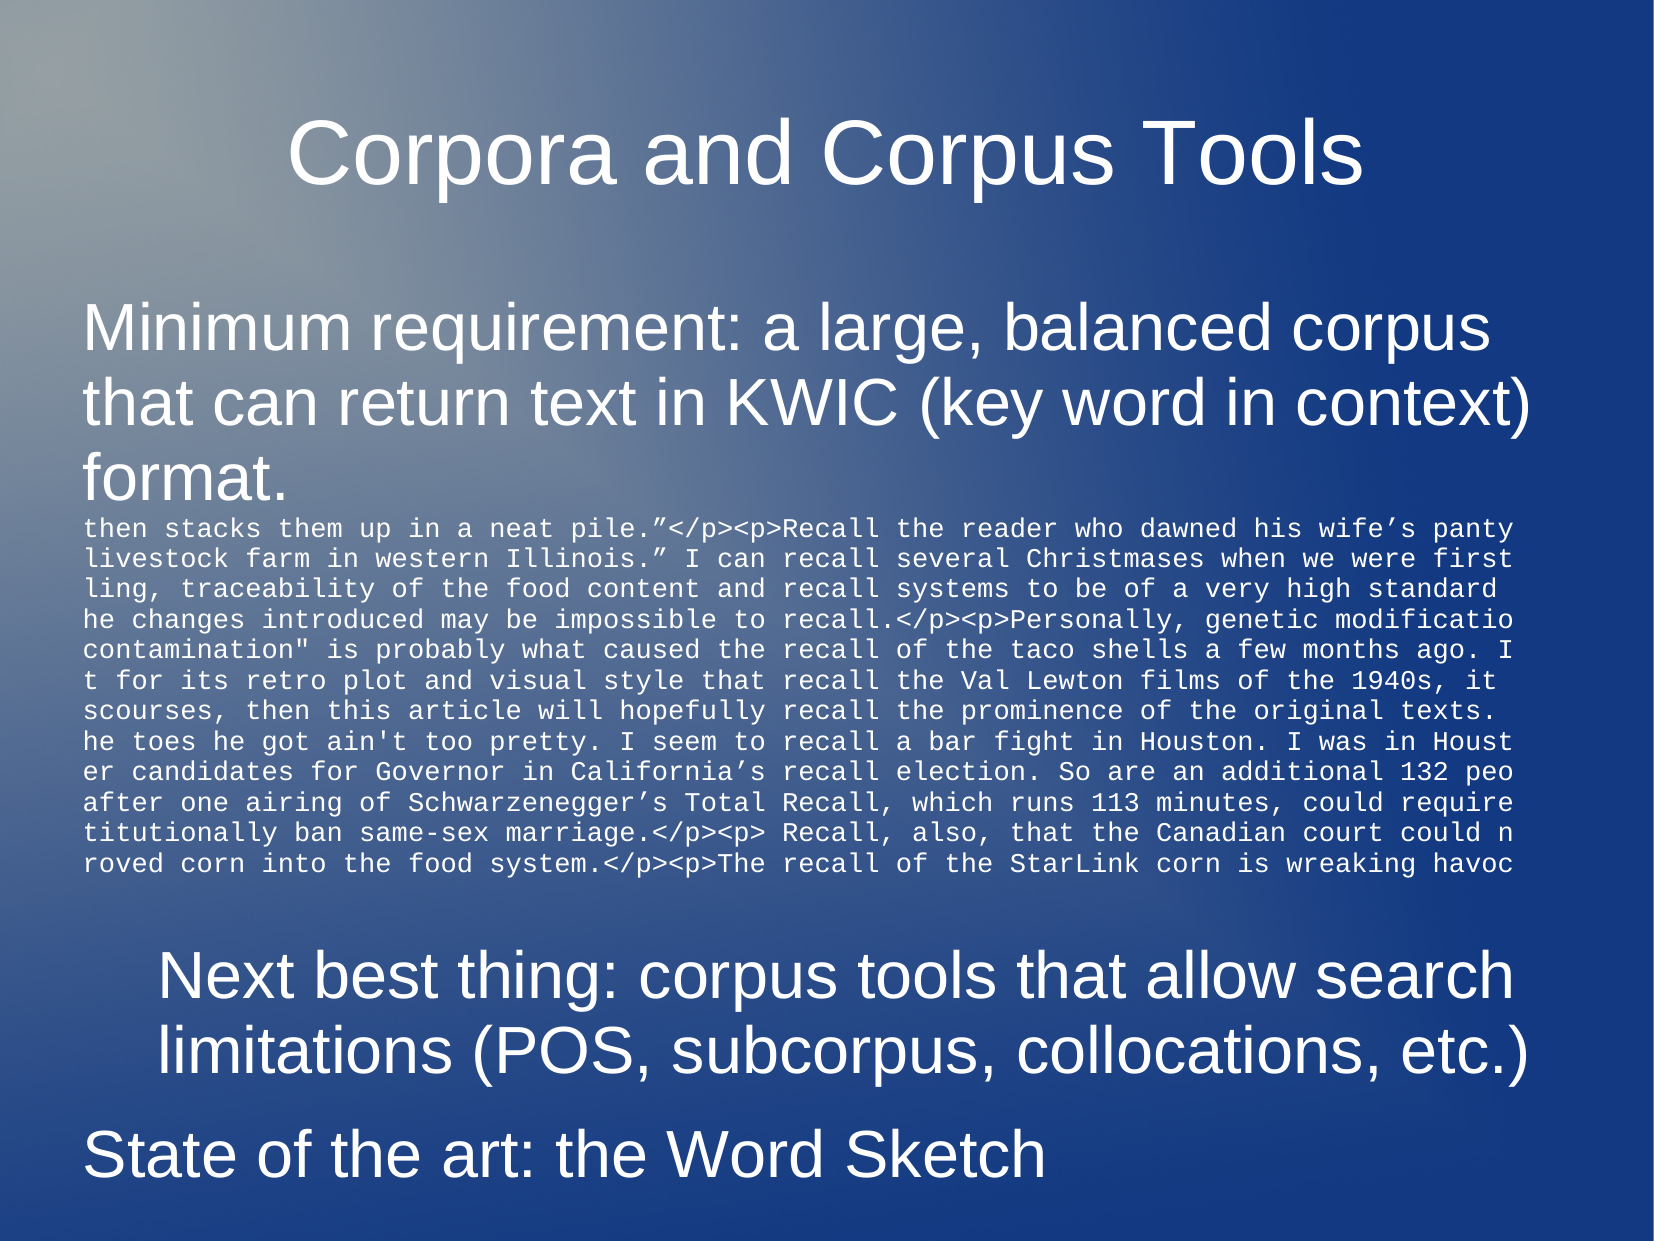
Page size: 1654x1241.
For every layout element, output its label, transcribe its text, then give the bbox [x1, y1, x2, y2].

title Corpora and Corpus Tools [82, 49, 1571, 257]
picture [0, 0, 1654, 1241]
list Minimum requirement: a large, balanced corpus that can return text in KWIC (key word in context) format. then stacks them up in a neat pile.”</p><p>Recall the reader who dawned his wife’s panty livestock farm in western Illinois.” I can recall several Christmases when we were first ling, traceability of the food content and recall systems to be of a very high standard he changes introduced may be impossible to recall.</p><p>Personally, genetic modificatio contamination" is probably what caused the recall of the taco shells a few months ago. I t for its retro plot and visual style that recall the Val Lewton films of the 1940s, it scourses, then this article will hopefully recall the prominence of the original texts. he toes he got ain't too pretty. I seem to recall a bar fight in Houston. I was in Houst er candidates for Governor in California’s recall election. So are an additional 132 peo after one airing of Schwarzenegger’s Total Recall, which runs 113 minutes, could require titutionally ban same-sex marriage.</p><p> Recall, also, that the Canadian court could n roved corn into the food system.</p><p>The recall of the StarLink corn is wreaking havoc Next best thing: corpus tools that allow search limitations (POS, subcorpus, collocations, etc.) State of the art: the Word Sketch [82, 290, 1571, 1173]
